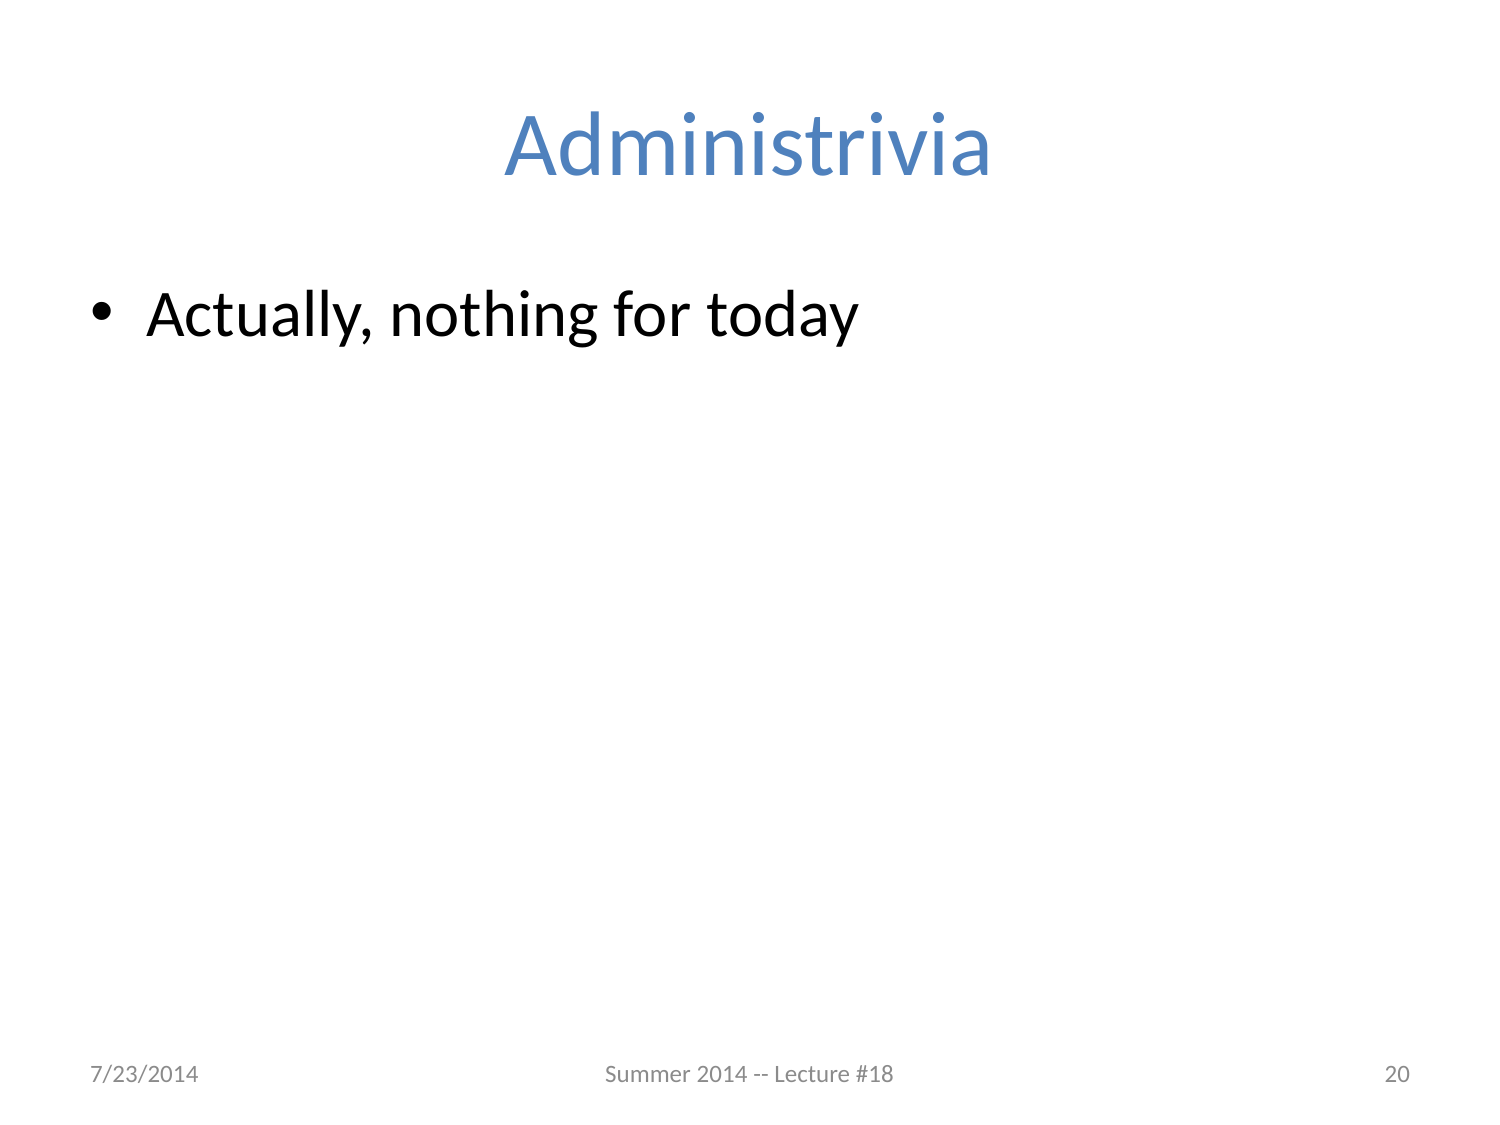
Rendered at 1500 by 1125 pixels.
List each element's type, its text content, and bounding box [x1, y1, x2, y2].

title Administrivia [75, 45, 1425, 233]
slide_number 7/23/2014 [75, 1042, 425, 1103]
footer Summer 2014 -- Lecture #18 [512, 1042, 988, 1103]
list Actually, nothing for today [75, 262, 1425, 1073]
slide_number <number> [1074, 1042, 1425, 1103]
